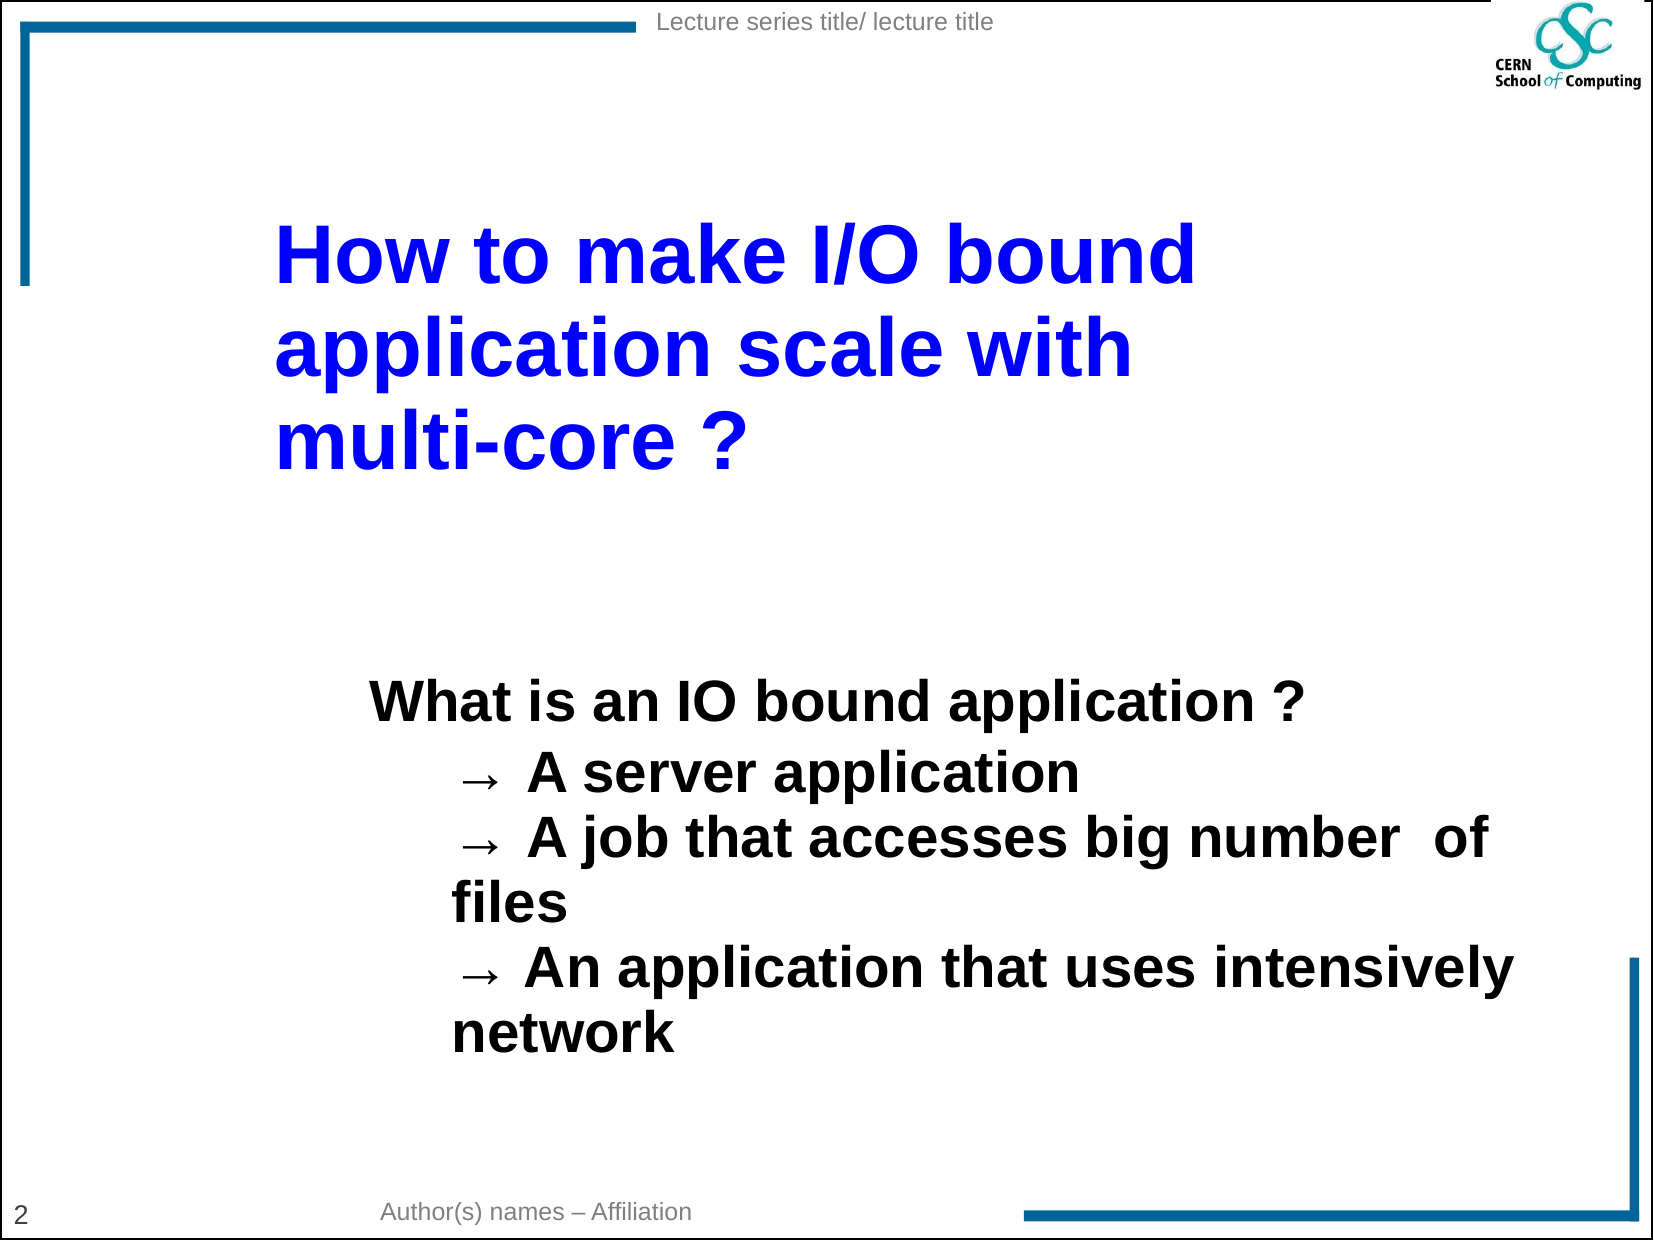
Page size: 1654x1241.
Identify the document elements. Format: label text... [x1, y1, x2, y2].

text_box → A server application → A job that accesses big number of files → An application that uses intensively network [437, 732, 1536, 1116]
text_box What is an IO bound application ? [354, 661, 1524, 742]
text_box How to make I/O bound application scale with multi-core ? [259, 200, 1252, 592]
picture [1490, 0, 1645, 90]
